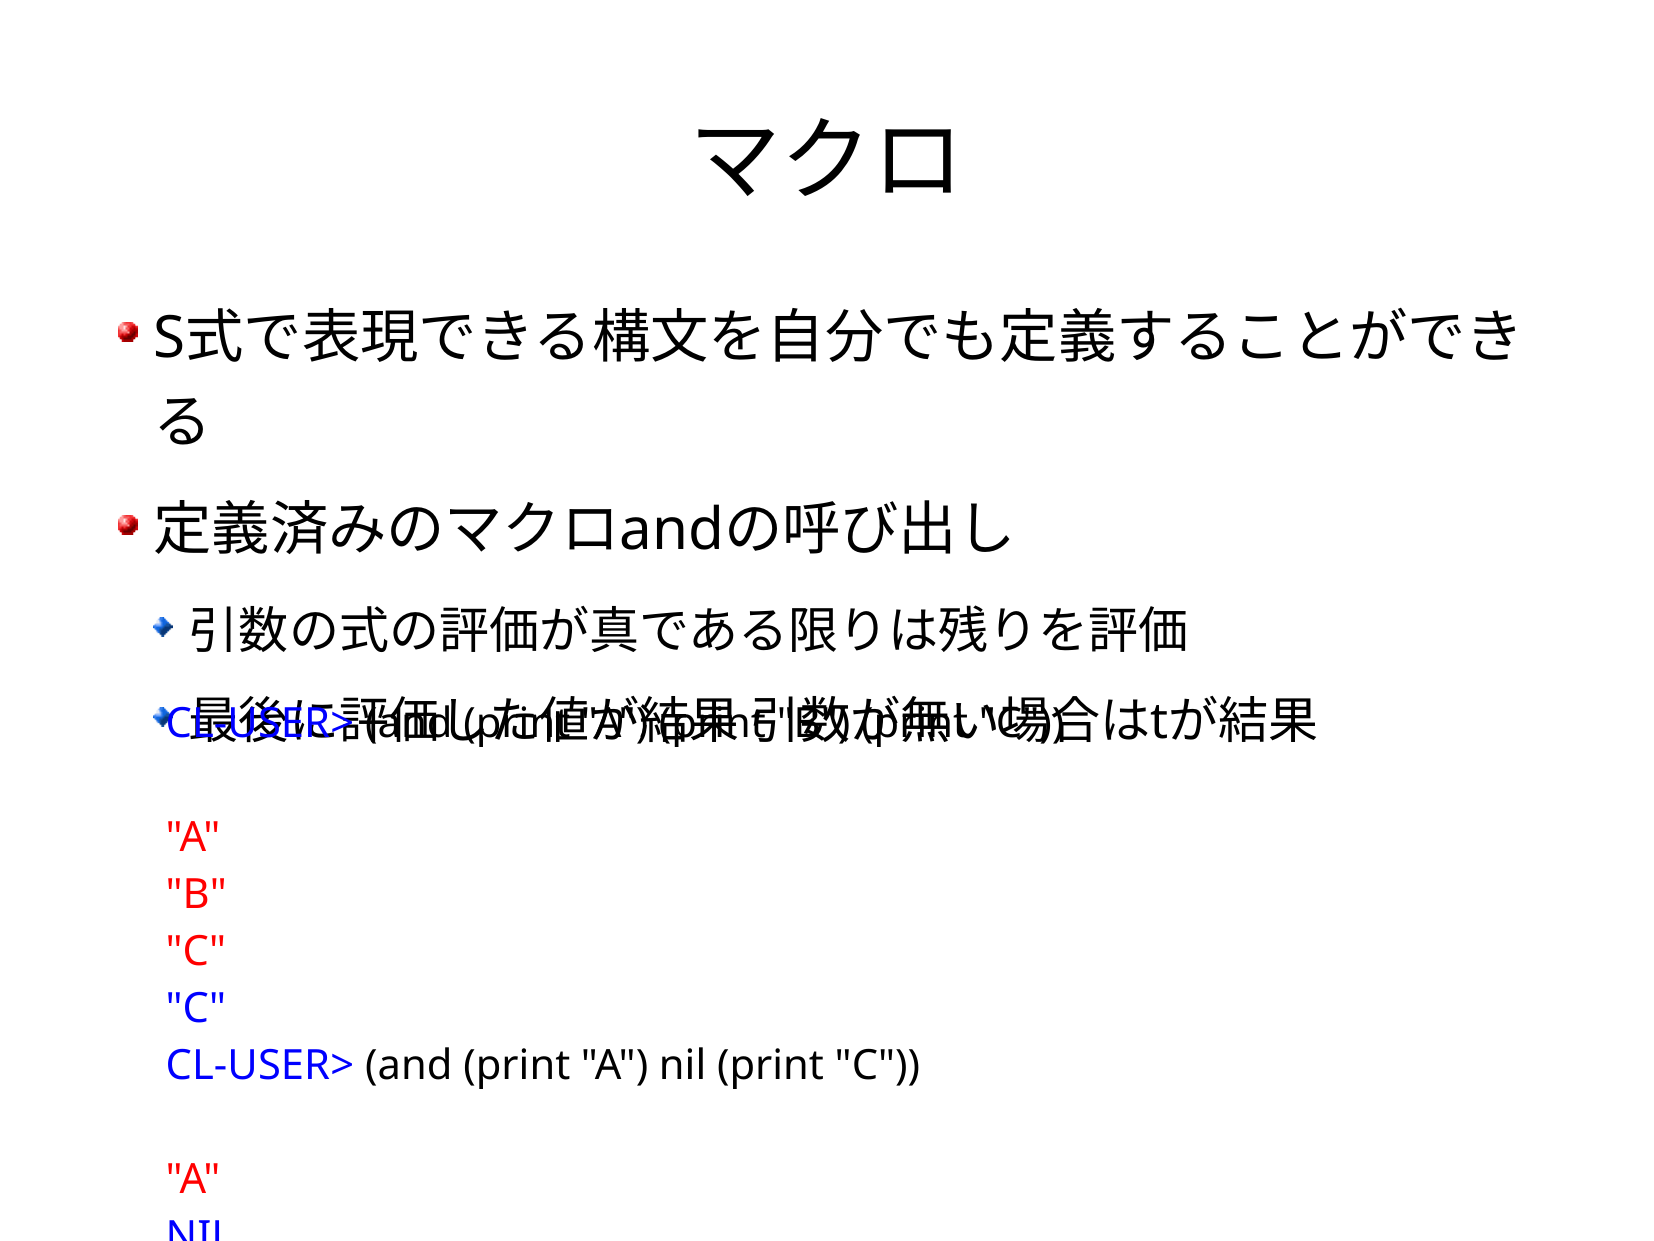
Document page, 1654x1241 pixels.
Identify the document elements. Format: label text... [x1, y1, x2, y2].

text_box CL-USER> (and (print "A") (print "B") (print "C")) "A" "B" "C" "C" CL-USER> (and (print "A") nil (print "C")) "A" NIL [150, 685, 1388, 1173]
list S式で表現できる構文を自分でも定義することができる 定義済みのマクロandの呼び出し 引数の式の評価が真である限りは残りを評価 最後に評価した値が結果 引数が無い場合はtが結果 [82, 290, 1571, 1109]
title マクロ [82, 56, 1571, 250]
